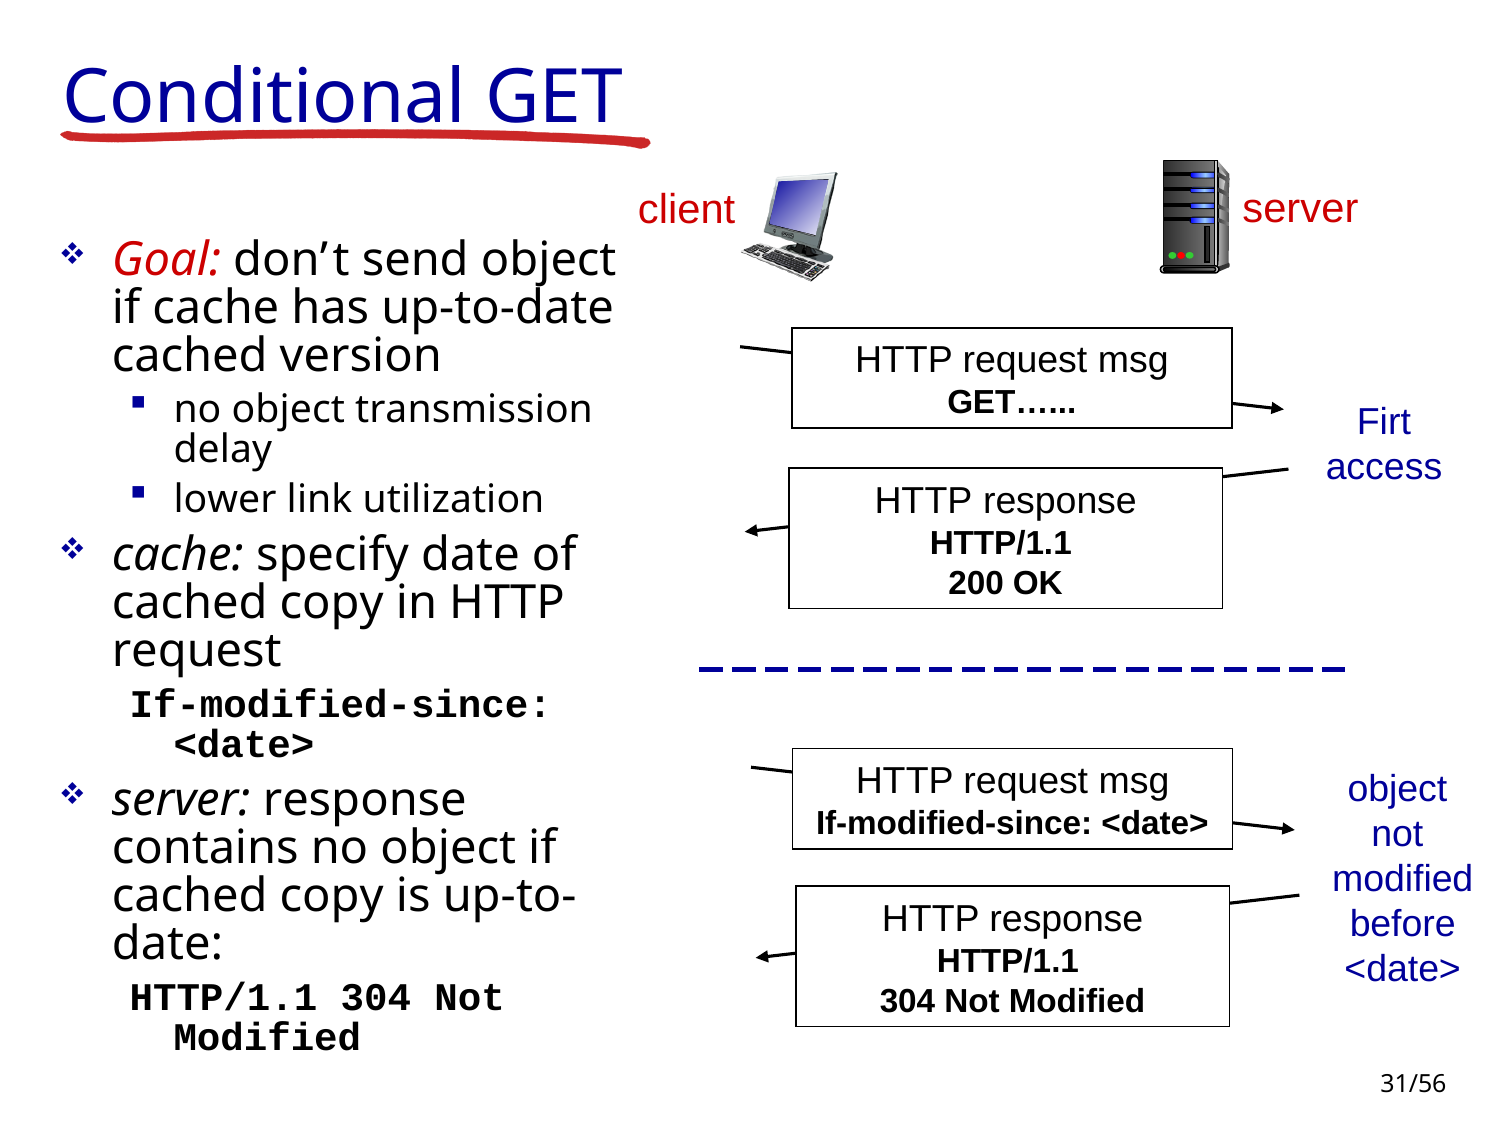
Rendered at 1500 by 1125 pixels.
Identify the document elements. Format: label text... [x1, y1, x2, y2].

text_box [769, 179, 829, 236]
picture [57, 124, 657, 154]
list Goal: don’t send object if cache has up-to-date cached version no object transmission delay lower link utilization cache: specify date of cached copy in HTTP request If-modified-since: <date> server: response contains no object if cached copy is up-to-date: HTTP/1.1 304 Not Modified [43, 230, 659, 1073]
text_box HTTP request msg GET…... [791, 327, 1232, 429]
text_box [1160, 160, 1230, 273]
text_box 31/56 [1365, 1060, 1477, 1106]
text_box HTTP response HTTP/1.1 200 OK [788, 468, 1223, 609]
text_box object not modified before <date> [1317, 755, 1489, 997]
text_box client [623, 174, 717, 240]
text_box HTTP response HTTP/1.1 304 Not Modified [795, 886, 1230, 1027]
text_box HTTP request msg If-modified-since: <date> [792, 748, 1233, 849]
picture [717, 167, 840, 290]
text_box server [1229, 173, 1374, 239]
text_box Firt access [1310, 389, 1458, 496]
title Conditional GET [47, 31, 1354, 154]
